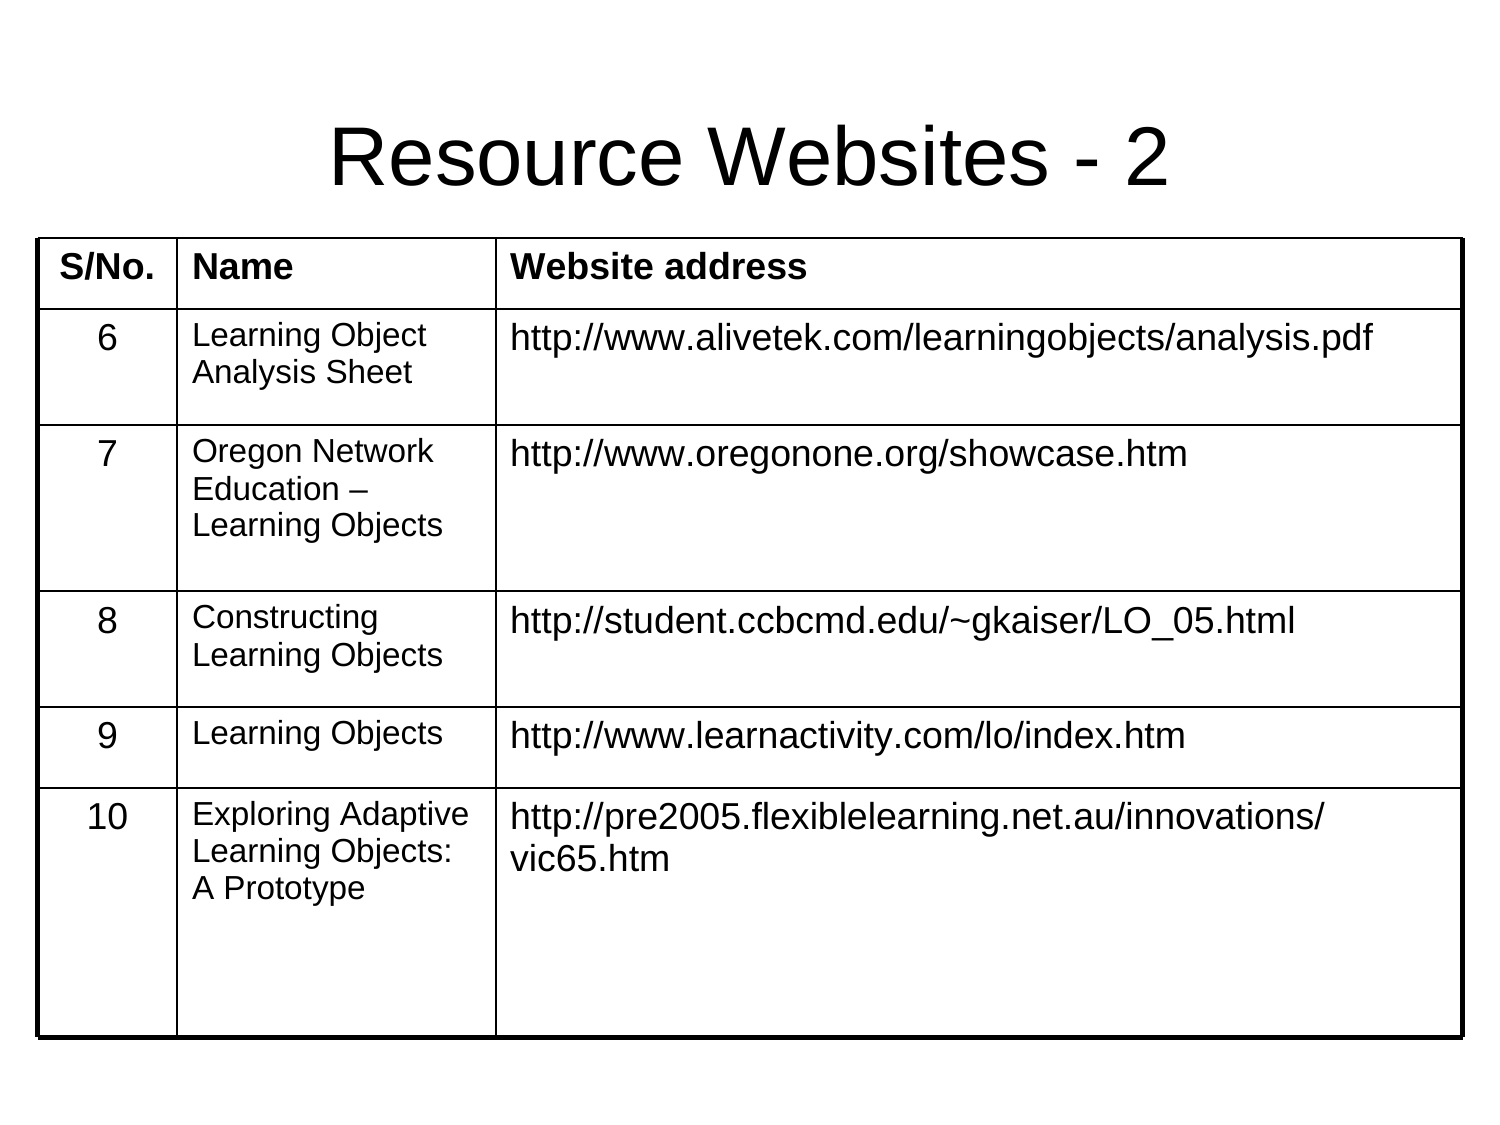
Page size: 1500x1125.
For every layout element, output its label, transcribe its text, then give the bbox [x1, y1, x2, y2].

text_box 10 [40, 789, 176, 1035]
text_box Oregon Network Education – Learning Objects [178, 426, 495, 590]
text_box http://student.ccbcmd.edu/~gkaiser/LO_05.html [497, 592, 1460, 706]
text_box S/No. [40, 239, 176, 308]
title Resource Websites - 2 [75, 102, 1426, 211]
text_box Constructing Learning Objects [178, 592, 495, 706]
text_box Exploring Adaptive Learning Objects: A Prototype [178, 789, 495, 1035]
text_box http://www.alivetek.com/learningobjects/analysis.pdf [497, 310, 1460, 424]
text_box Learning Object Analysis Sheet [178, 310, 495, 424]
text_box 9 [40, 708, 176, 787]
text_box http://pre2005.flexiblelearning.net.au/innovations/vic65.htm [497, 789, 1460, 1035]
text_box Learning Objects [178, 708, 495, 787]
text_box Website address [497, 239, 1460, 308]
text_box Name [178, 239, 495, 308]
text_box 8 [40, 592, 176, 706]
text_box 7 [40, 426, 176, 590]
text_box 6 [40, 310, 176, 424]
text_box http://www.oregonone.org/showcase.htm [497, 426, 1460, 590]
text_box http://www.learnactivity.com/lo/index.htm [497, 708, 1460, 787]
